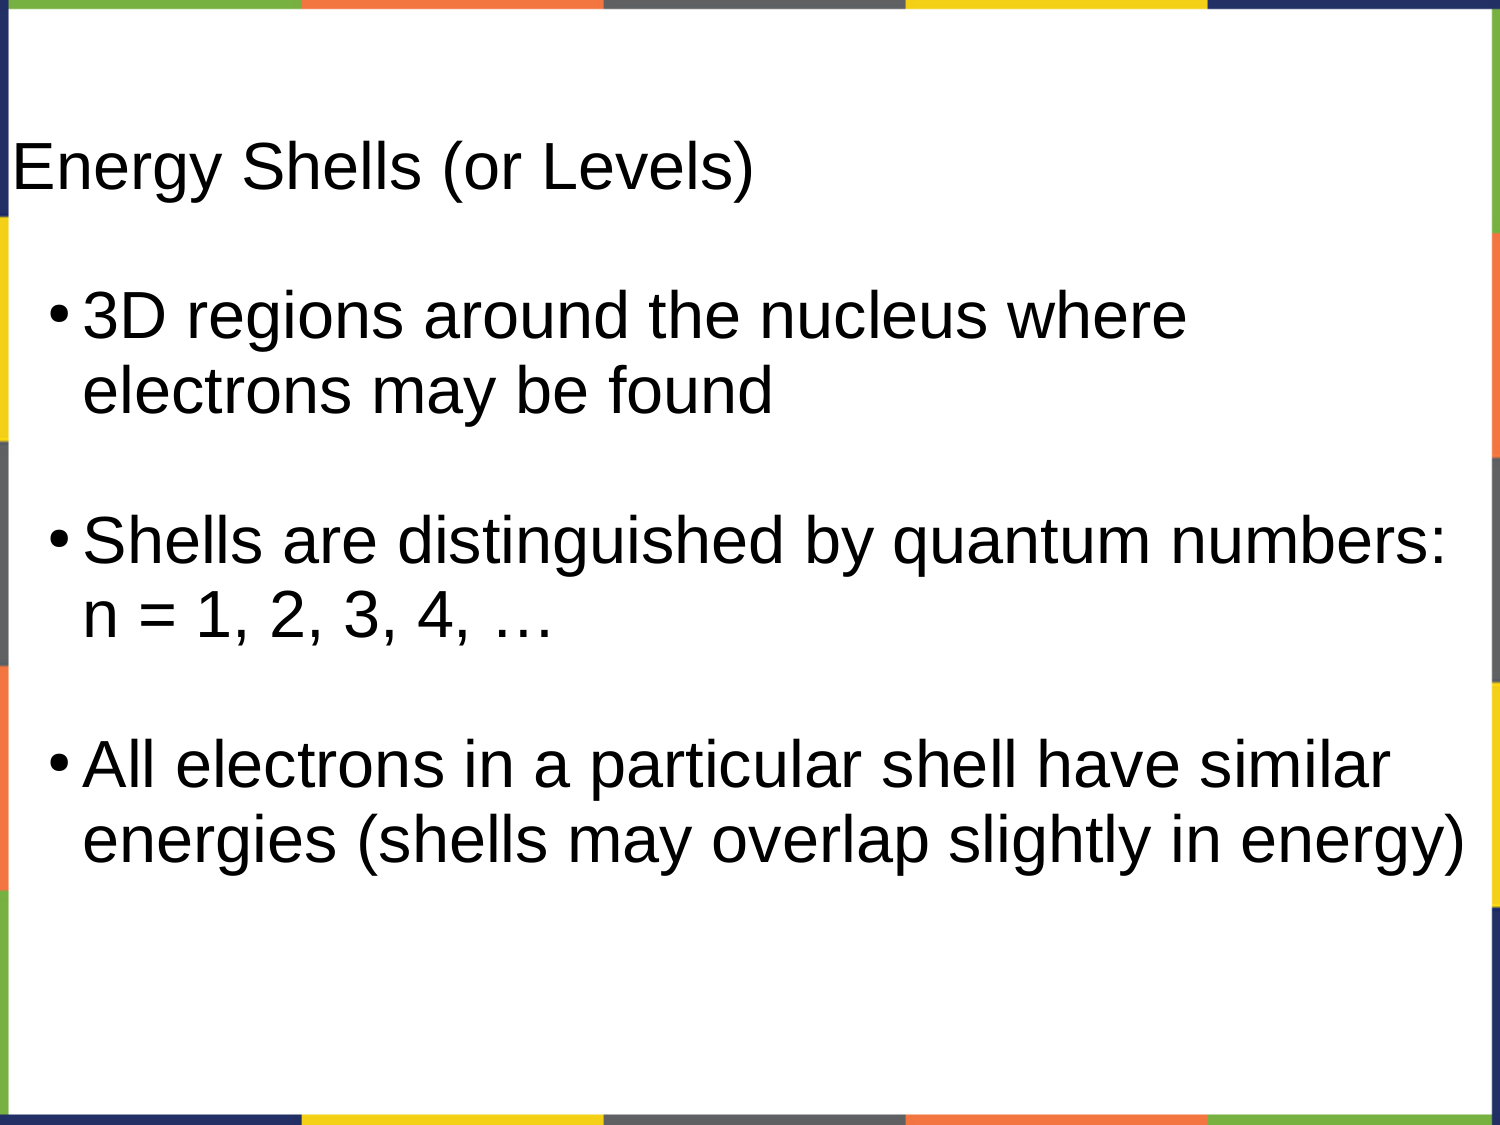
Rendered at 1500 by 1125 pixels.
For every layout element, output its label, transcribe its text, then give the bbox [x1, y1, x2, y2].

picture [0, 0, 1500, 1125]
text_box Energy Shells (or Levels) 3D regions around the nucleus where electrons may be found Shells are distinguished by quantum numbers: n = 1, 2, 3, 4, … All electrons in a particular shell have similar energies (shells may overlap slightly in energy) [11, 120, 1471, 961]
